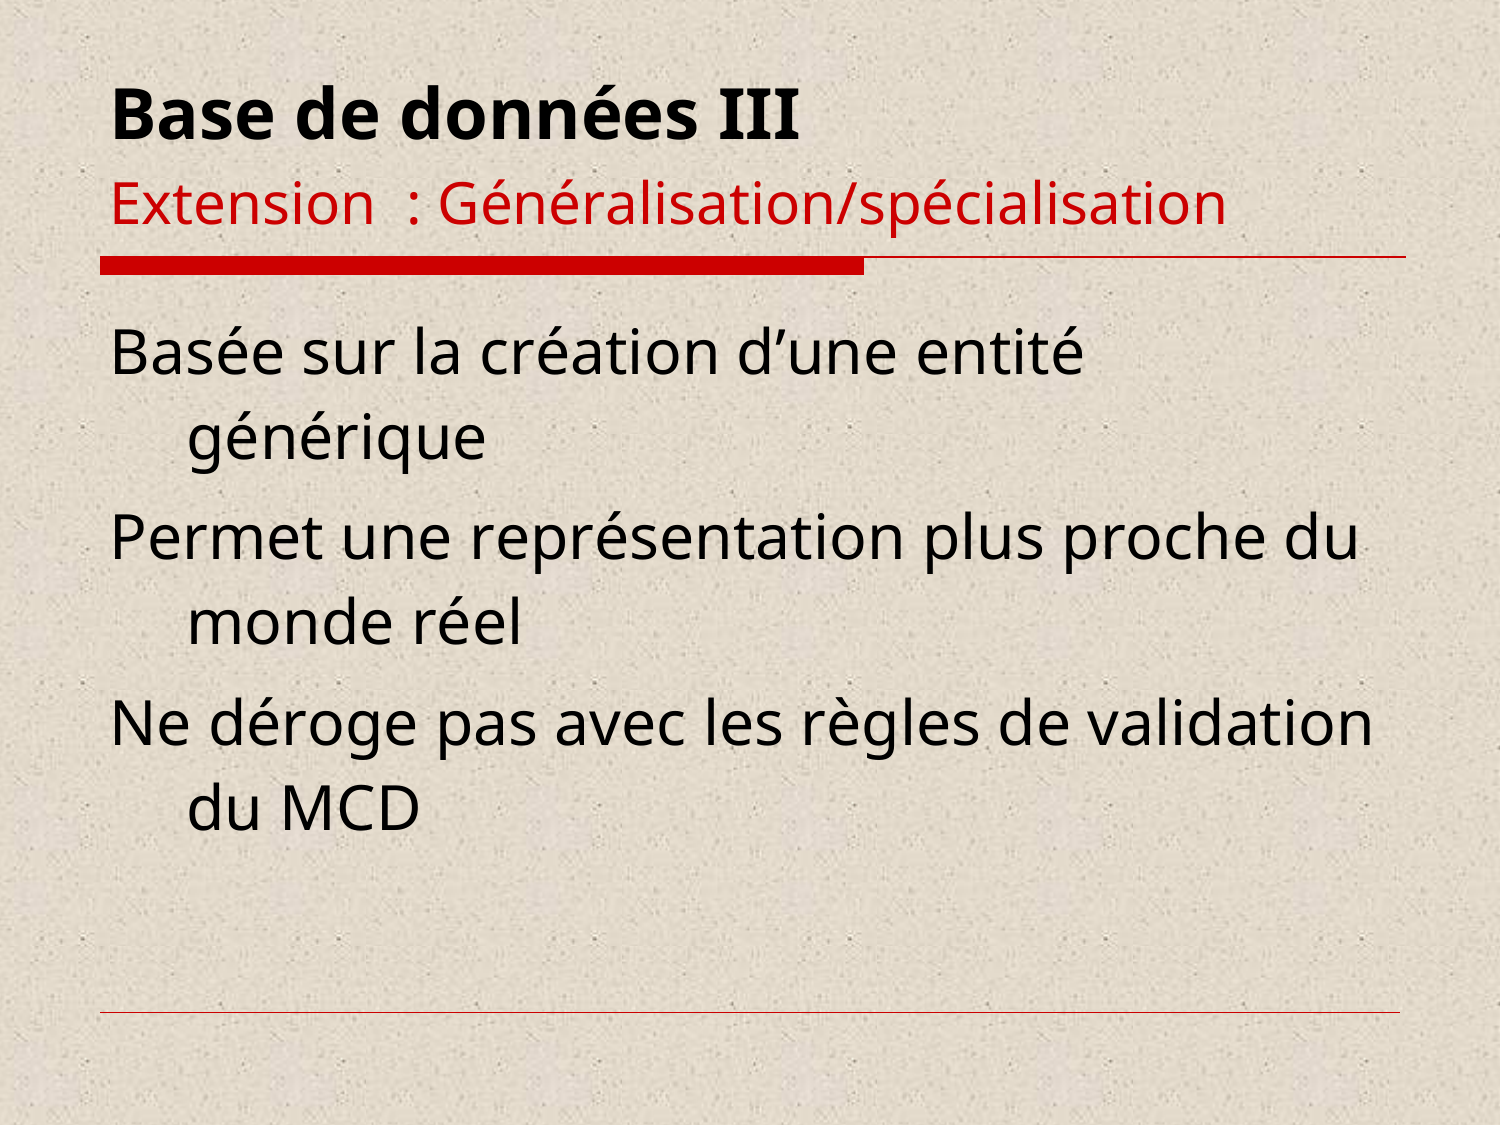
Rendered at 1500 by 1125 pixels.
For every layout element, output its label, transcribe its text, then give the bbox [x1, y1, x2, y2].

title Base de données III Extension : Généralisation/spécialisation [94, 49, 1407, 250]
list Basée sur la création d’une entité générique Permet une représentation plus proche du monde réel Ne déroge pas avec les règles de validation du MCD [94, 299, 1407, 953]
picture [0, 0, 1500, 1125]
